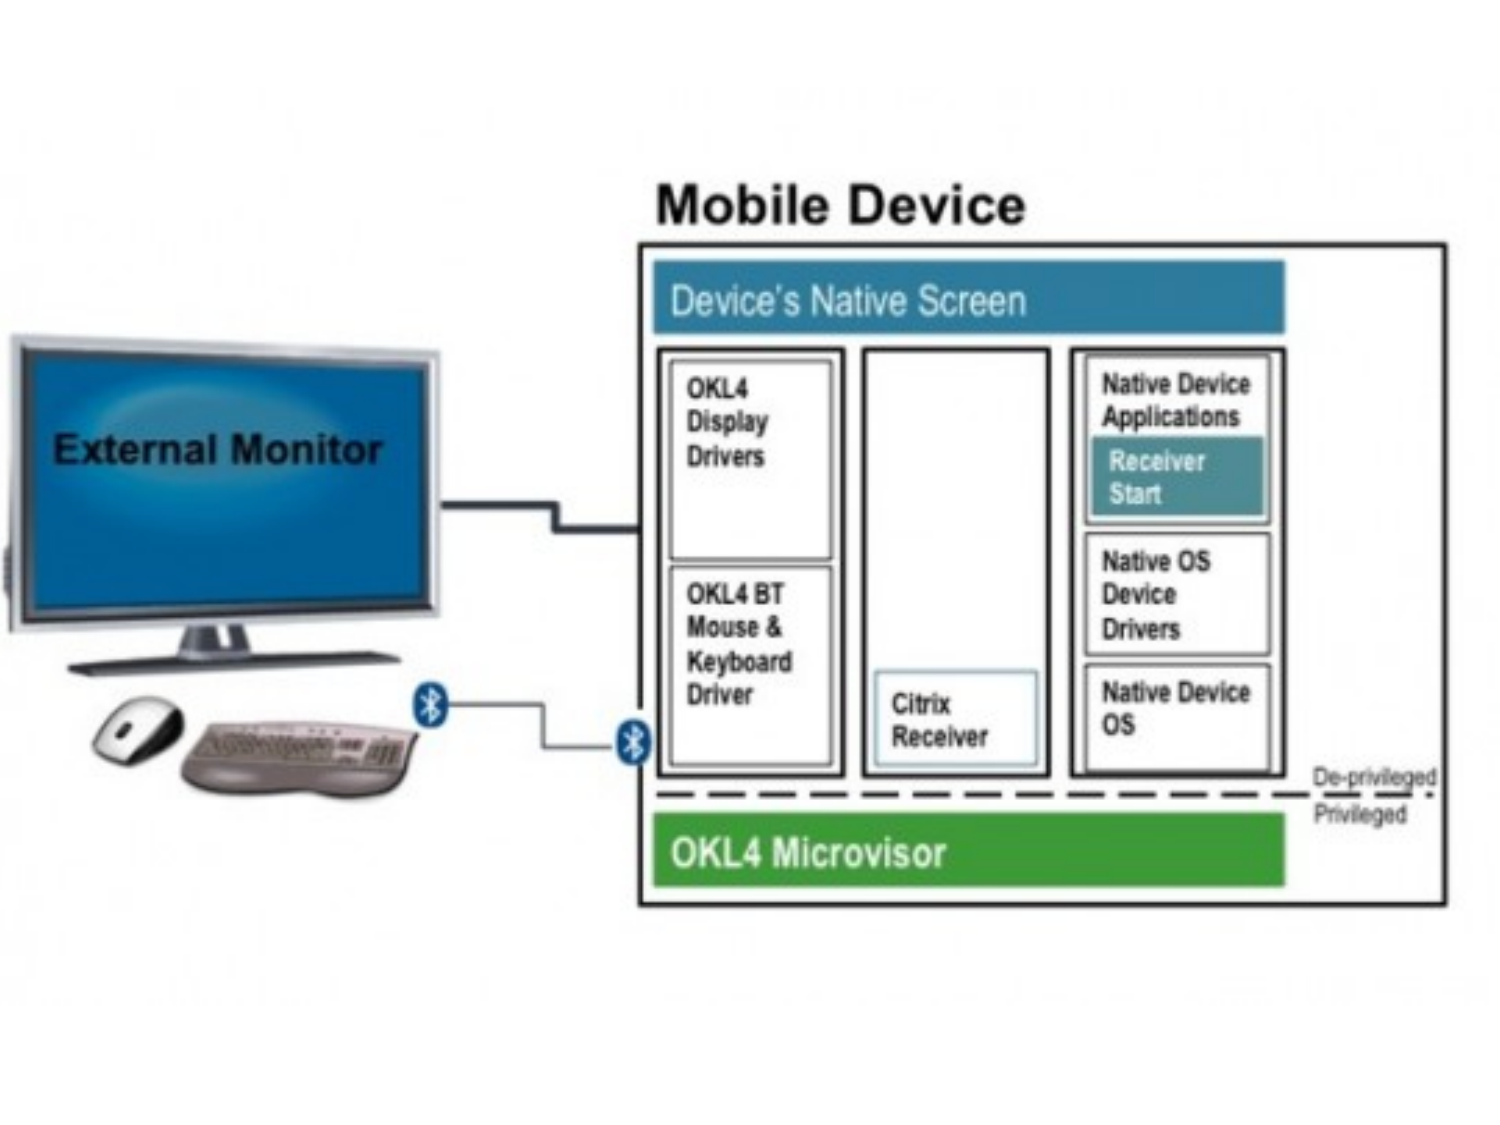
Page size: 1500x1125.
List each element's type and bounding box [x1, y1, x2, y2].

picture [0, 87, 1500, 1006]
